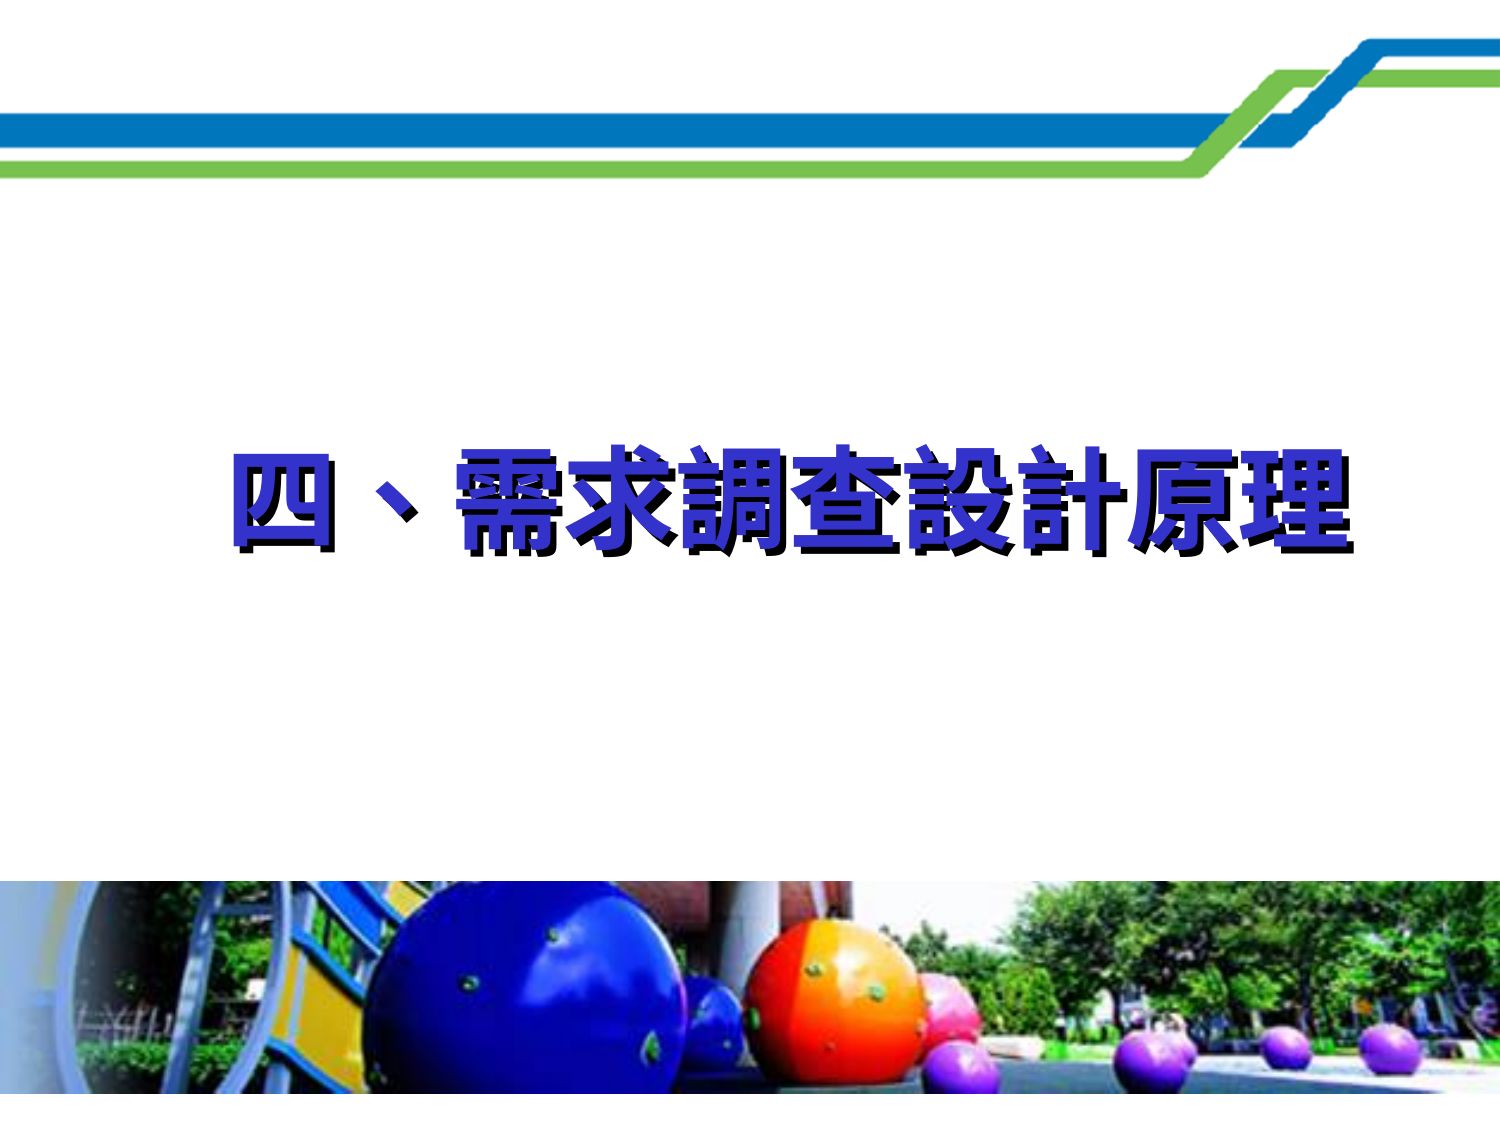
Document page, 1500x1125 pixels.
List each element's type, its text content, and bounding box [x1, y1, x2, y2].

picture [0, 881, 1500, 1094]
list 四、需求調查設計原理 [0, 420, 1500, 634]
